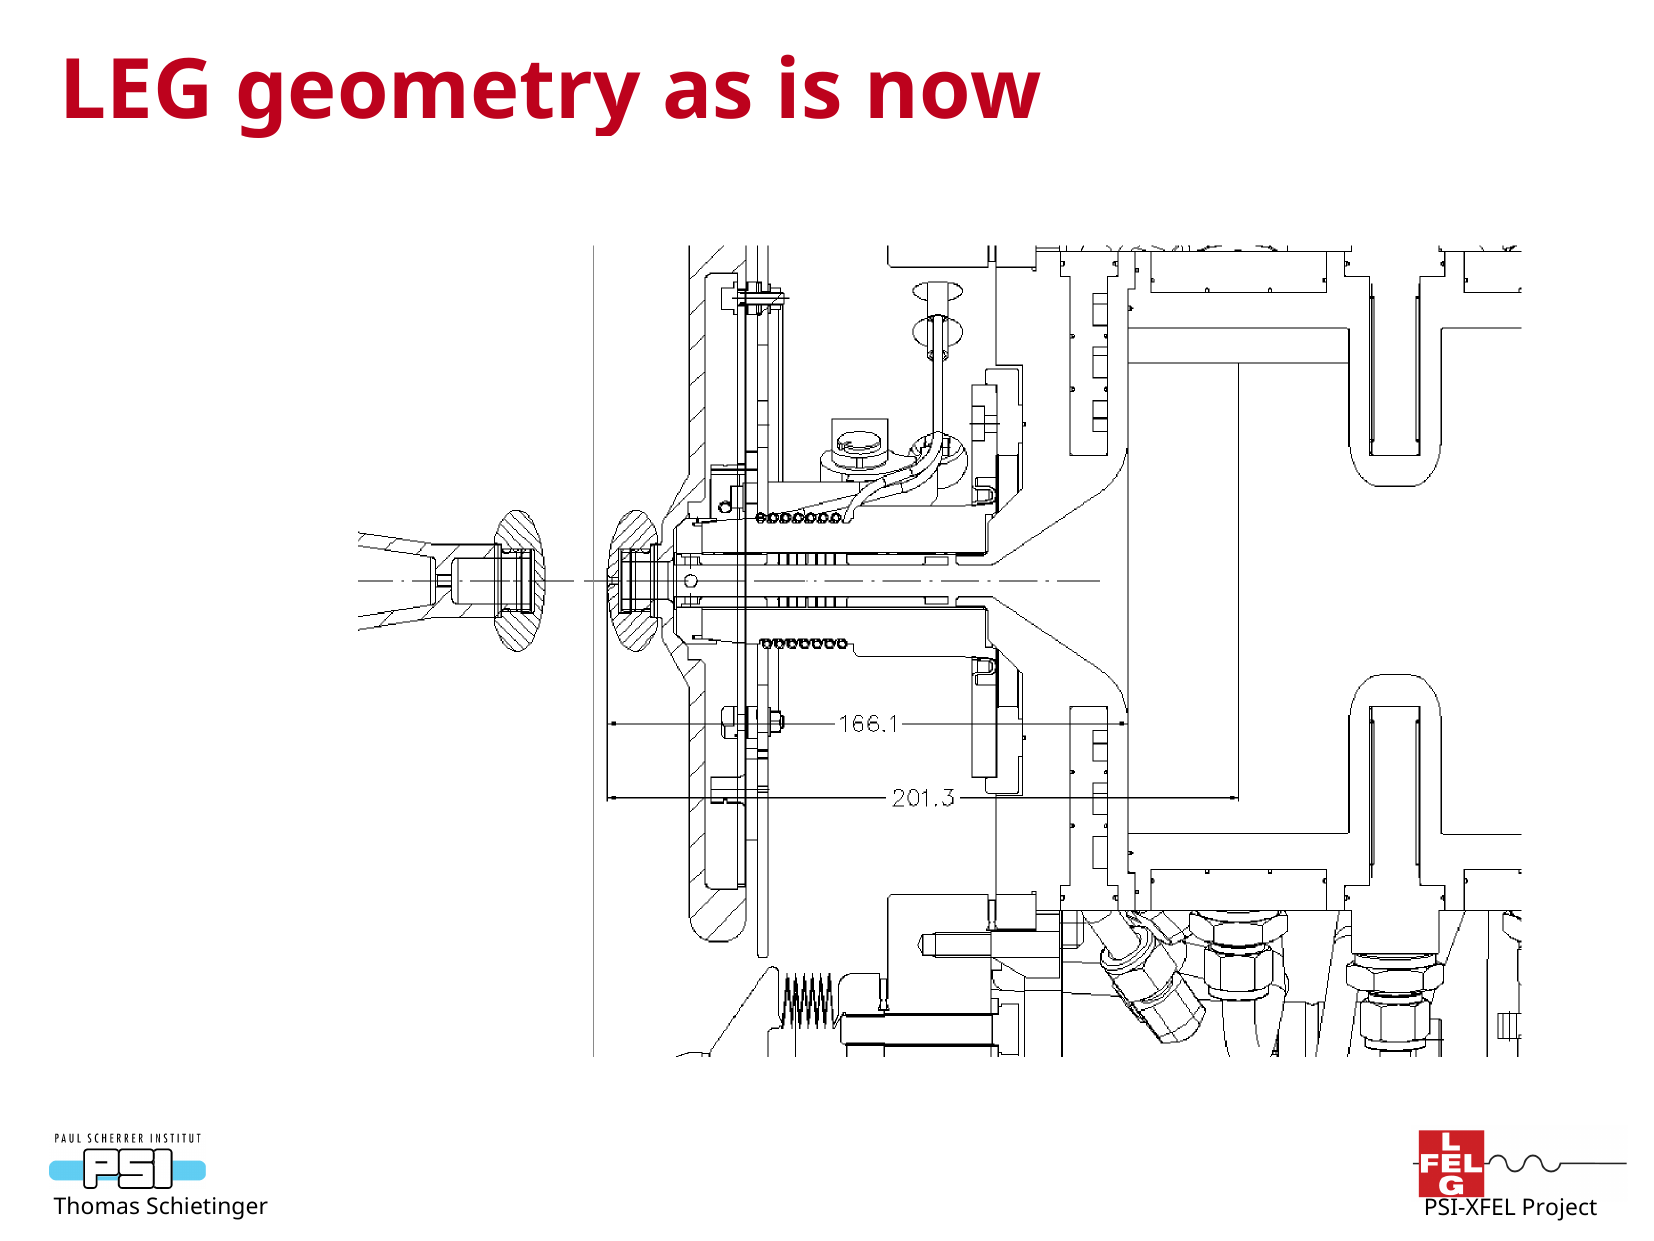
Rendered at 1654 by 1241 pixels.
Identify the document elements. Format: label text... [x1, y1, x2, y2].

picture [358, 136, 1605, 1057]
title LEG geometry as is now [59, 17, 1327, 156]
picture [49, 1133, 206, 1189]
picture [1411, 1125, 1628, 1202]
